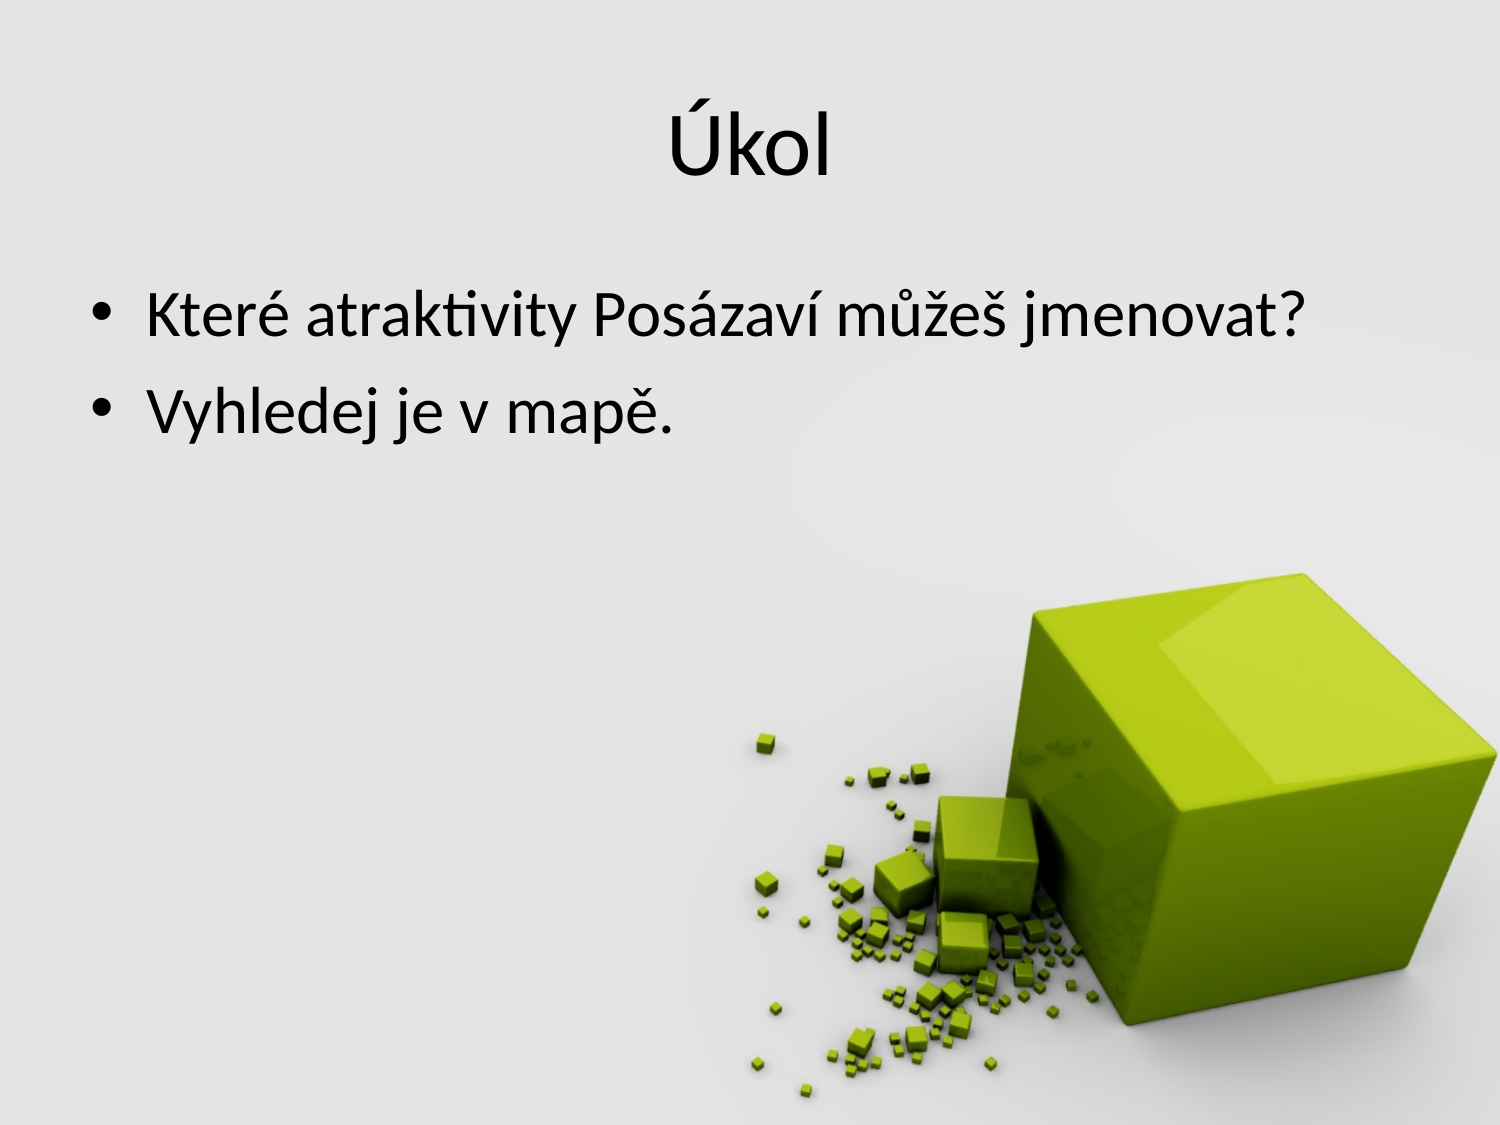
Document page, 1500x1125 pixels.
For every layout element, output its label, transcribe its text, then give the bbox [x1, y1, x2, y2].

list Které atraktivity Posázaví můžeš jmenovat? Vyhledej je v mapě. [75, 262, 1426, 1005]
title Úkol [75, 45, 1426, 233]
